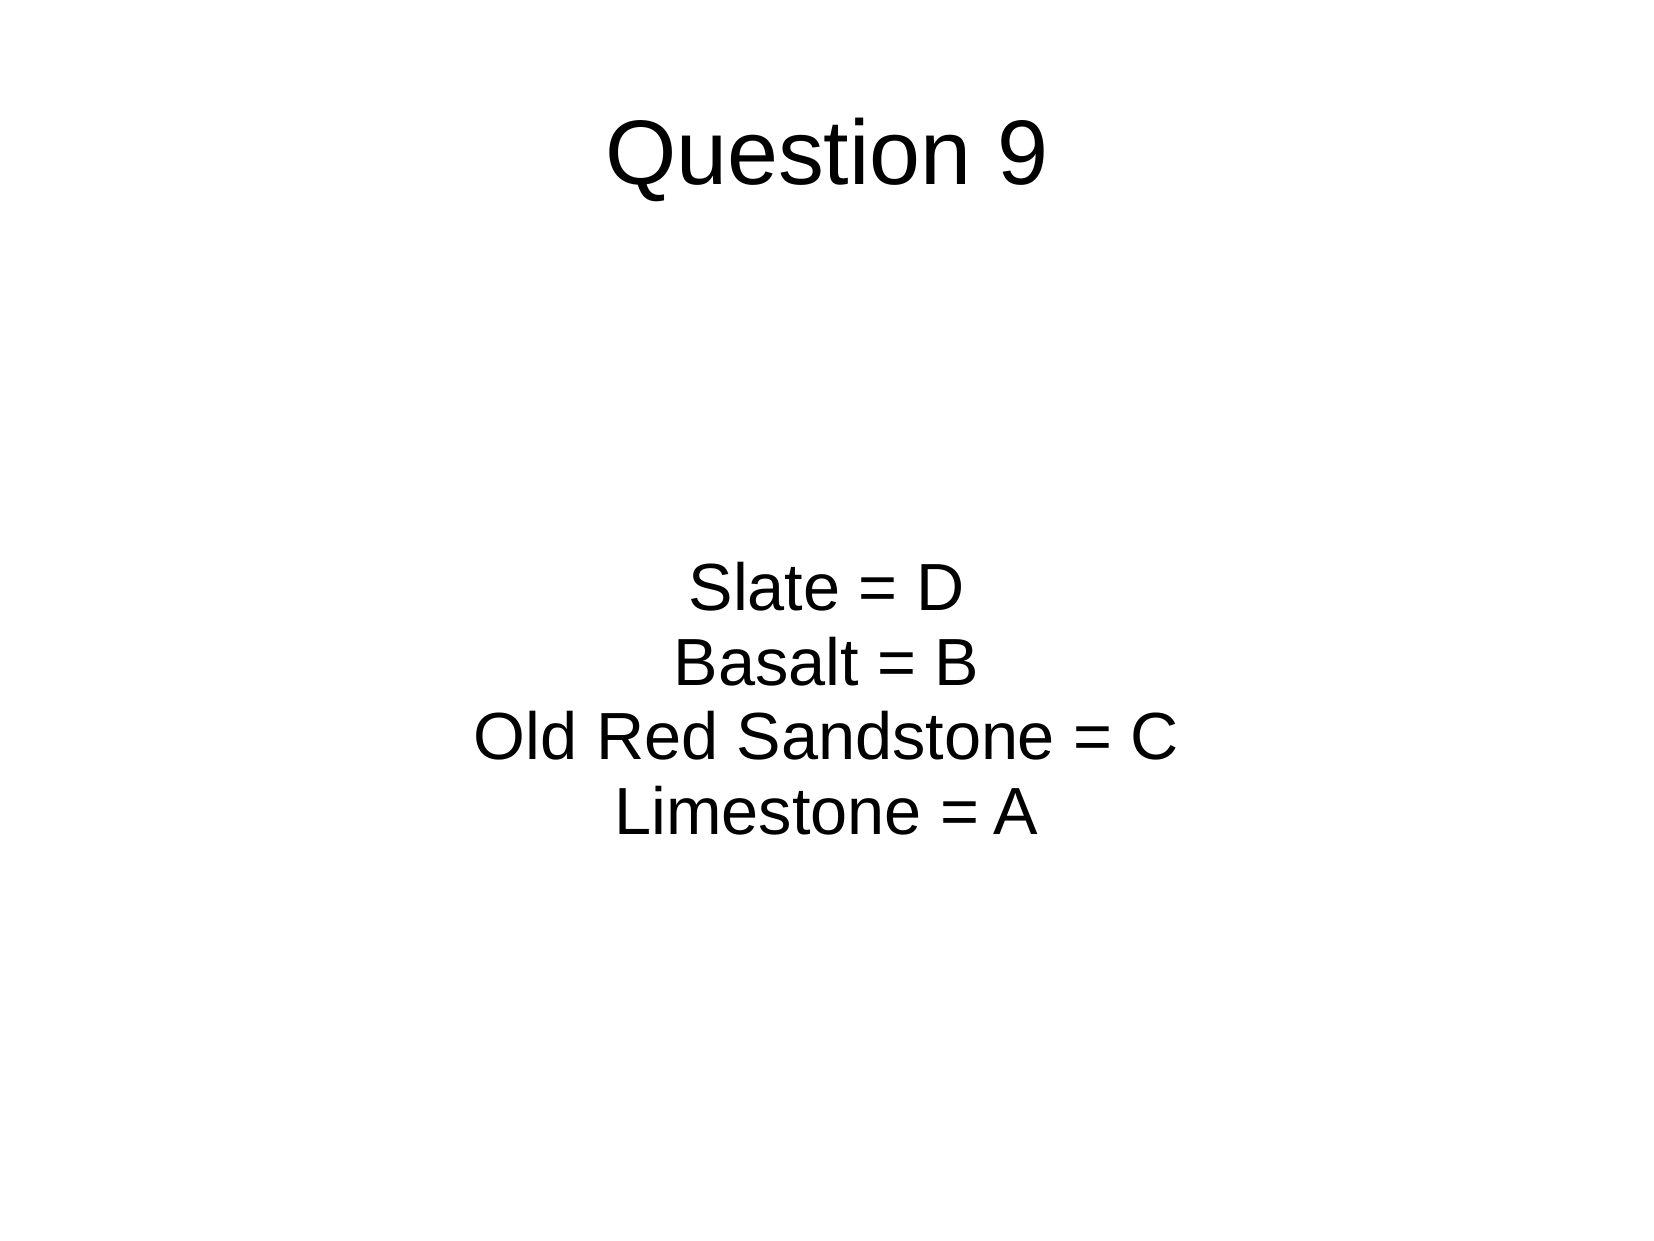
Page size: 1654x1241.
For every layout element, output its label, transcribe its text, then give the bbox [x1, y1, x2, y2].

subtitle Slate = D Basalt = B Old Red Sandstone = C Limestone = A [82, 297, 1571, 1102]
title Question 9 [82, 56, 1571, 250]
